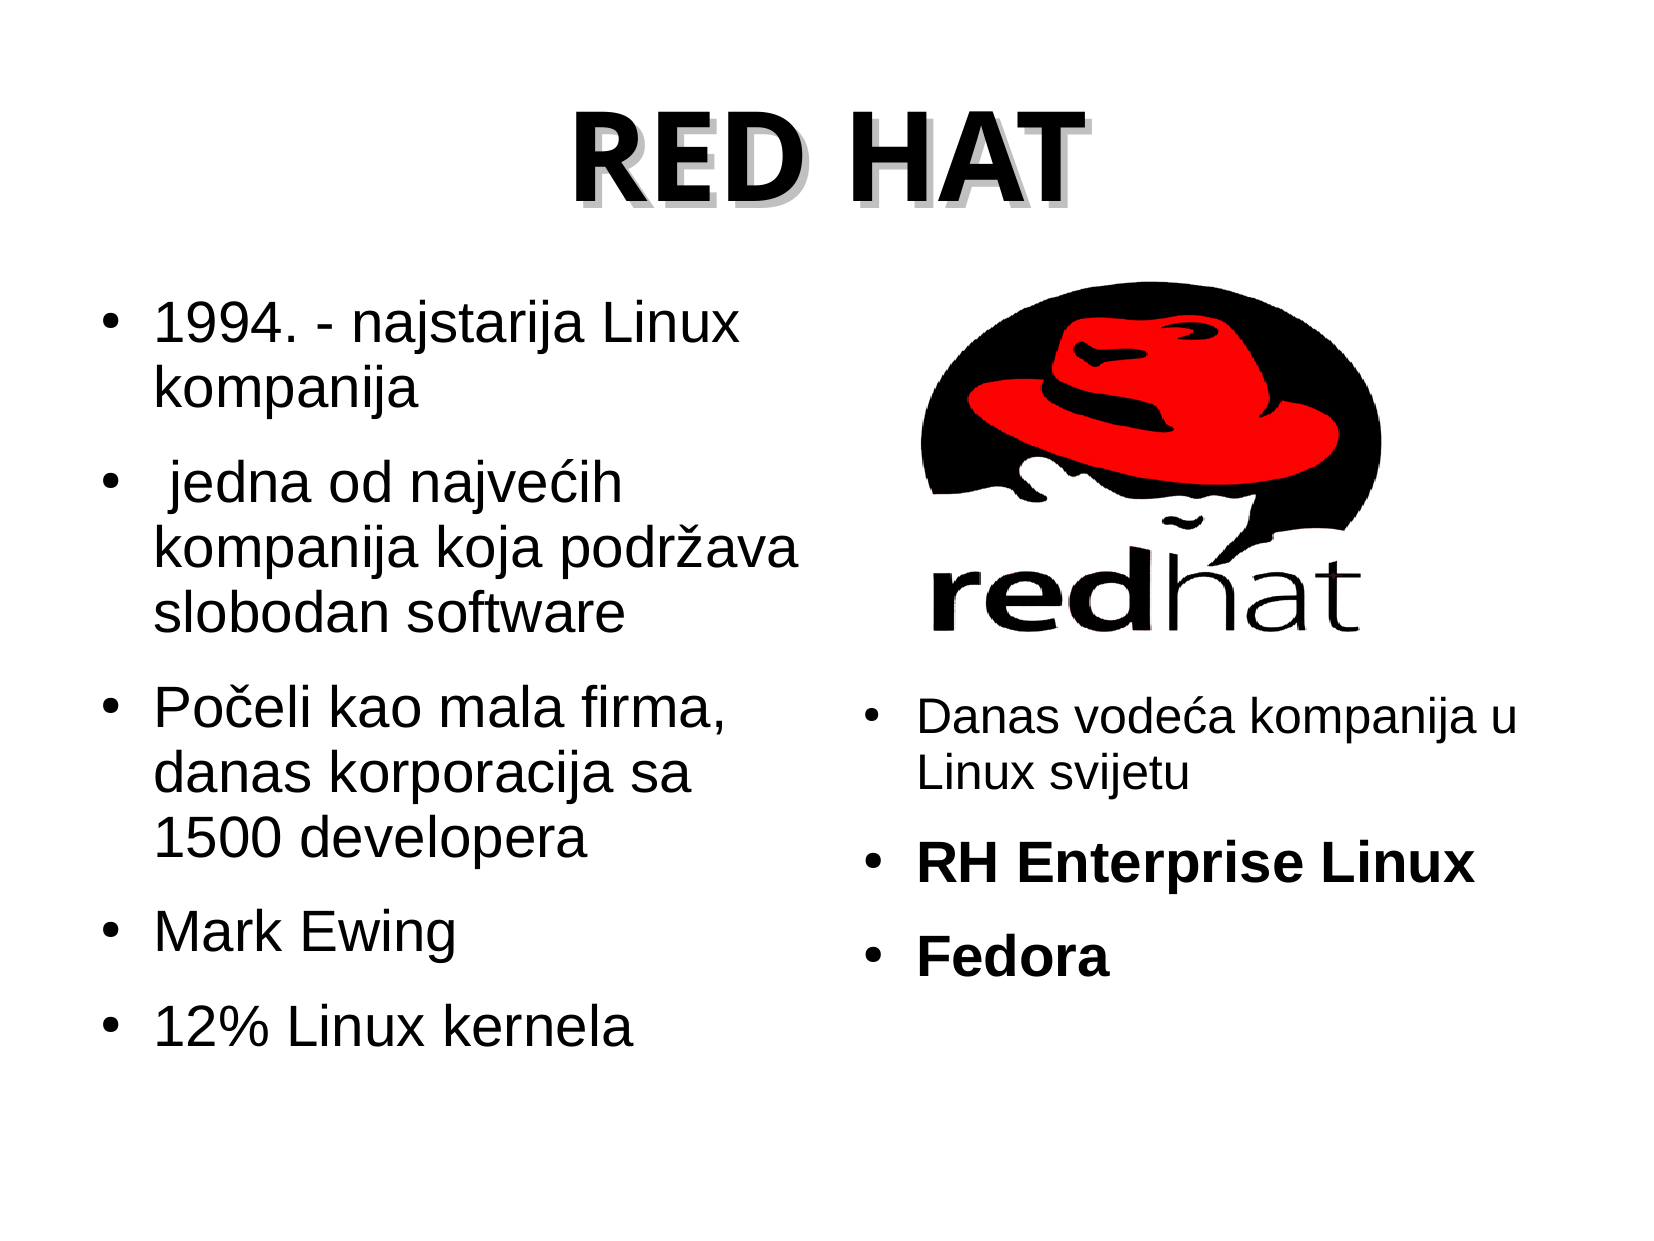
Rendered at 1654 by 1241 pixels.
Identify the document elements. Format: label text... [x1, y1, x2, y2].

list Danas vodeća kompanija u Linux svijetu RH Enterprise Linux Fedora [845, 290, 1572, 1094]
title RED HAT [82, 56, 1571, 250]
picture [911, 276, 1388, 638]
list 1994. - najstarija Linux kompanija jedna od najvećih kompanija koja podržava slobodan software Počeli kao mala firma, danas korporacija sa 1500 developera Mark Ewing 12% Linux kernela [82, 290, 809, 1094]
